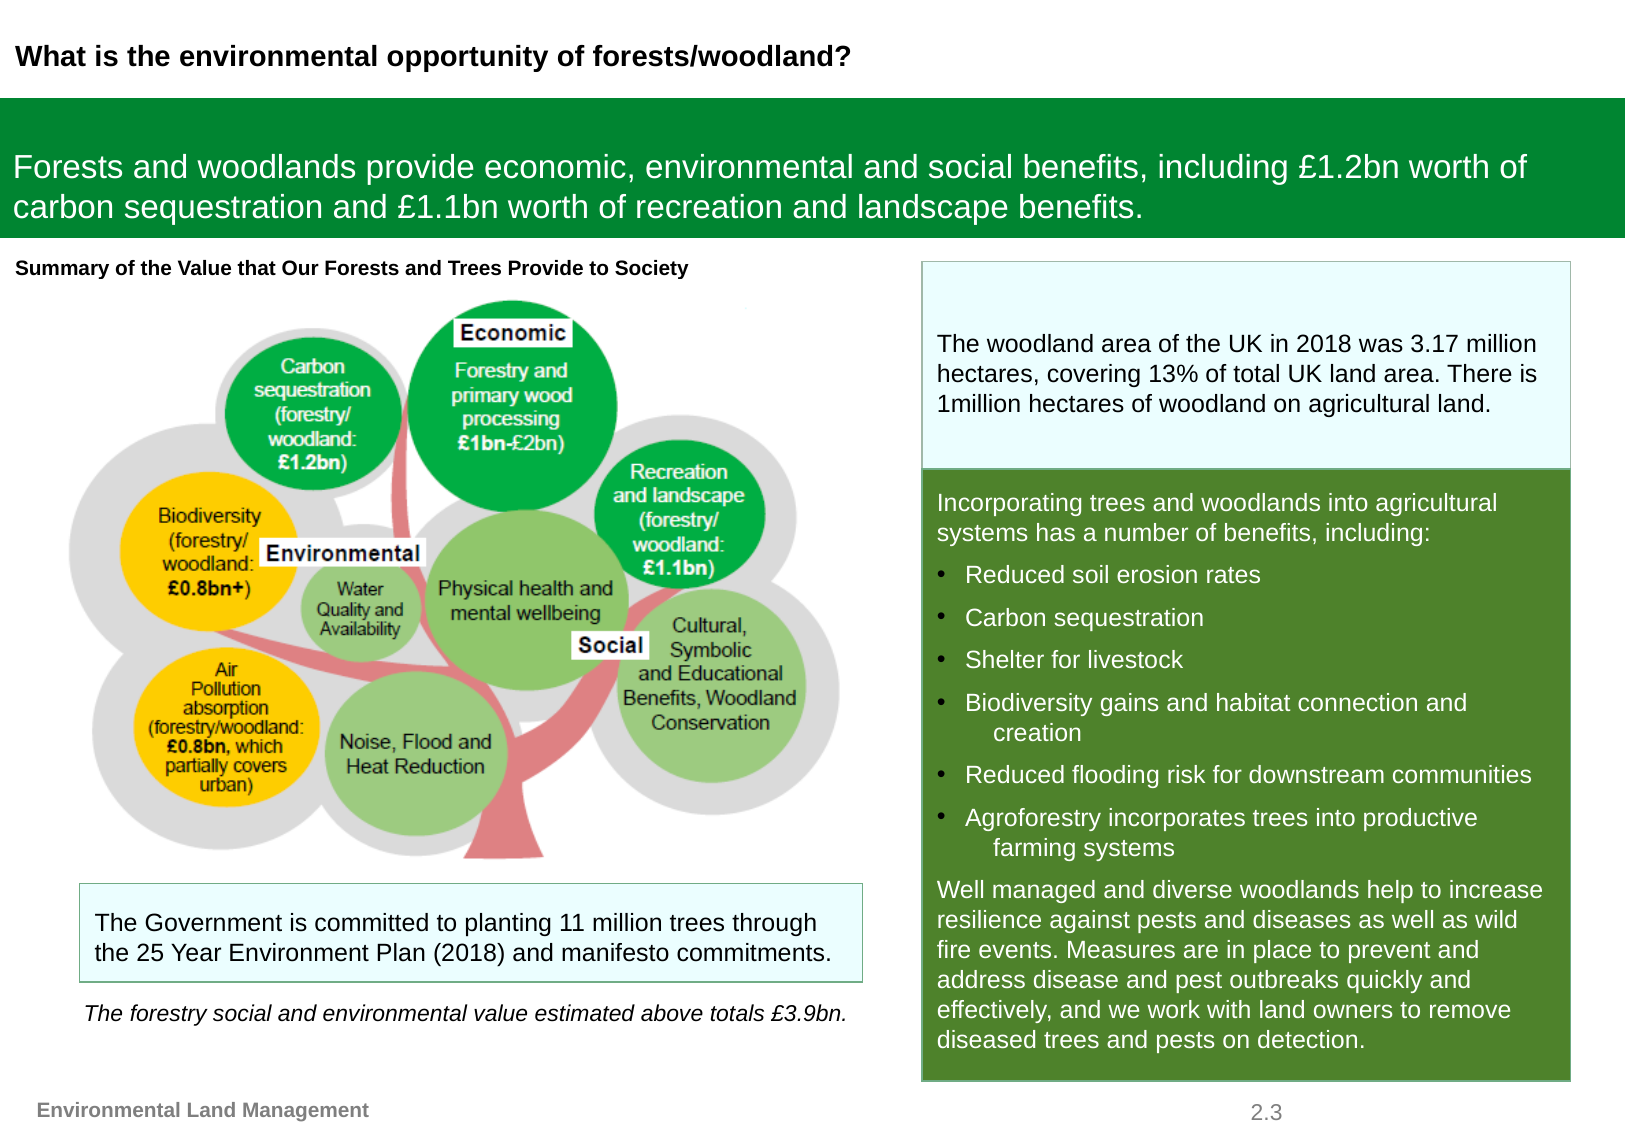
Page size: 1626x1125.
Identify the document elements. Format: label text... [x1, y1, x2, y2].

text_box Incorporating trees and woodlands into agricultural systems has a number of benefits, including: Reduced soil erosion rates Carbon sequestration Shelter for livestock Biodiversity gains and habitat connection and creation Reduced flooding risk for downstream communities Agroforestry incorporates trees into productive farming systems Well managed and diverse woodlands help to increase resilience against pests and diseases as well as wild fire events. Measures are in place to prevent and address disease and pest outbreaks quickly and effectively, and we work with land owners to remove diseased trees and pests on detection. [921, 468, 1571, 1082]
text_box Environmental Land Management [37, 1097, 375, 1122]
text_box 2.3 [1235, 1081, 1602, 1125]
text_box The forestry social and environmental value estimated above totals £3.9bn. [69, 991, 881, 1033]
text_box Summary of the Value that Our Forests and Trees Provide to Society [0, 247, 716, 288]
text_box What is the environmental opportunity of forests/woodland? [0, 29, 872, 98]
text_box The woodland area of the UK in 2018 was 3.17 million hectares, covering 13% of total UK land area. There is 1million hectares of woodland on agricultural land. [921, 261, 1571, 468]
picture [54, 279, 896, 876]
text_box Forests and woodlands provide economic, environmental and social benefits, including £1.2bn worth of carbon sequestration and £1.1bn worth of recreation and landscape benefits. [0, 98, 1625, 238]
text_box The Government is committed to planting 11 million trees through the 25 Year Environment Plan (2018) and manifesto commitments. [79, 883, 863, 982]
